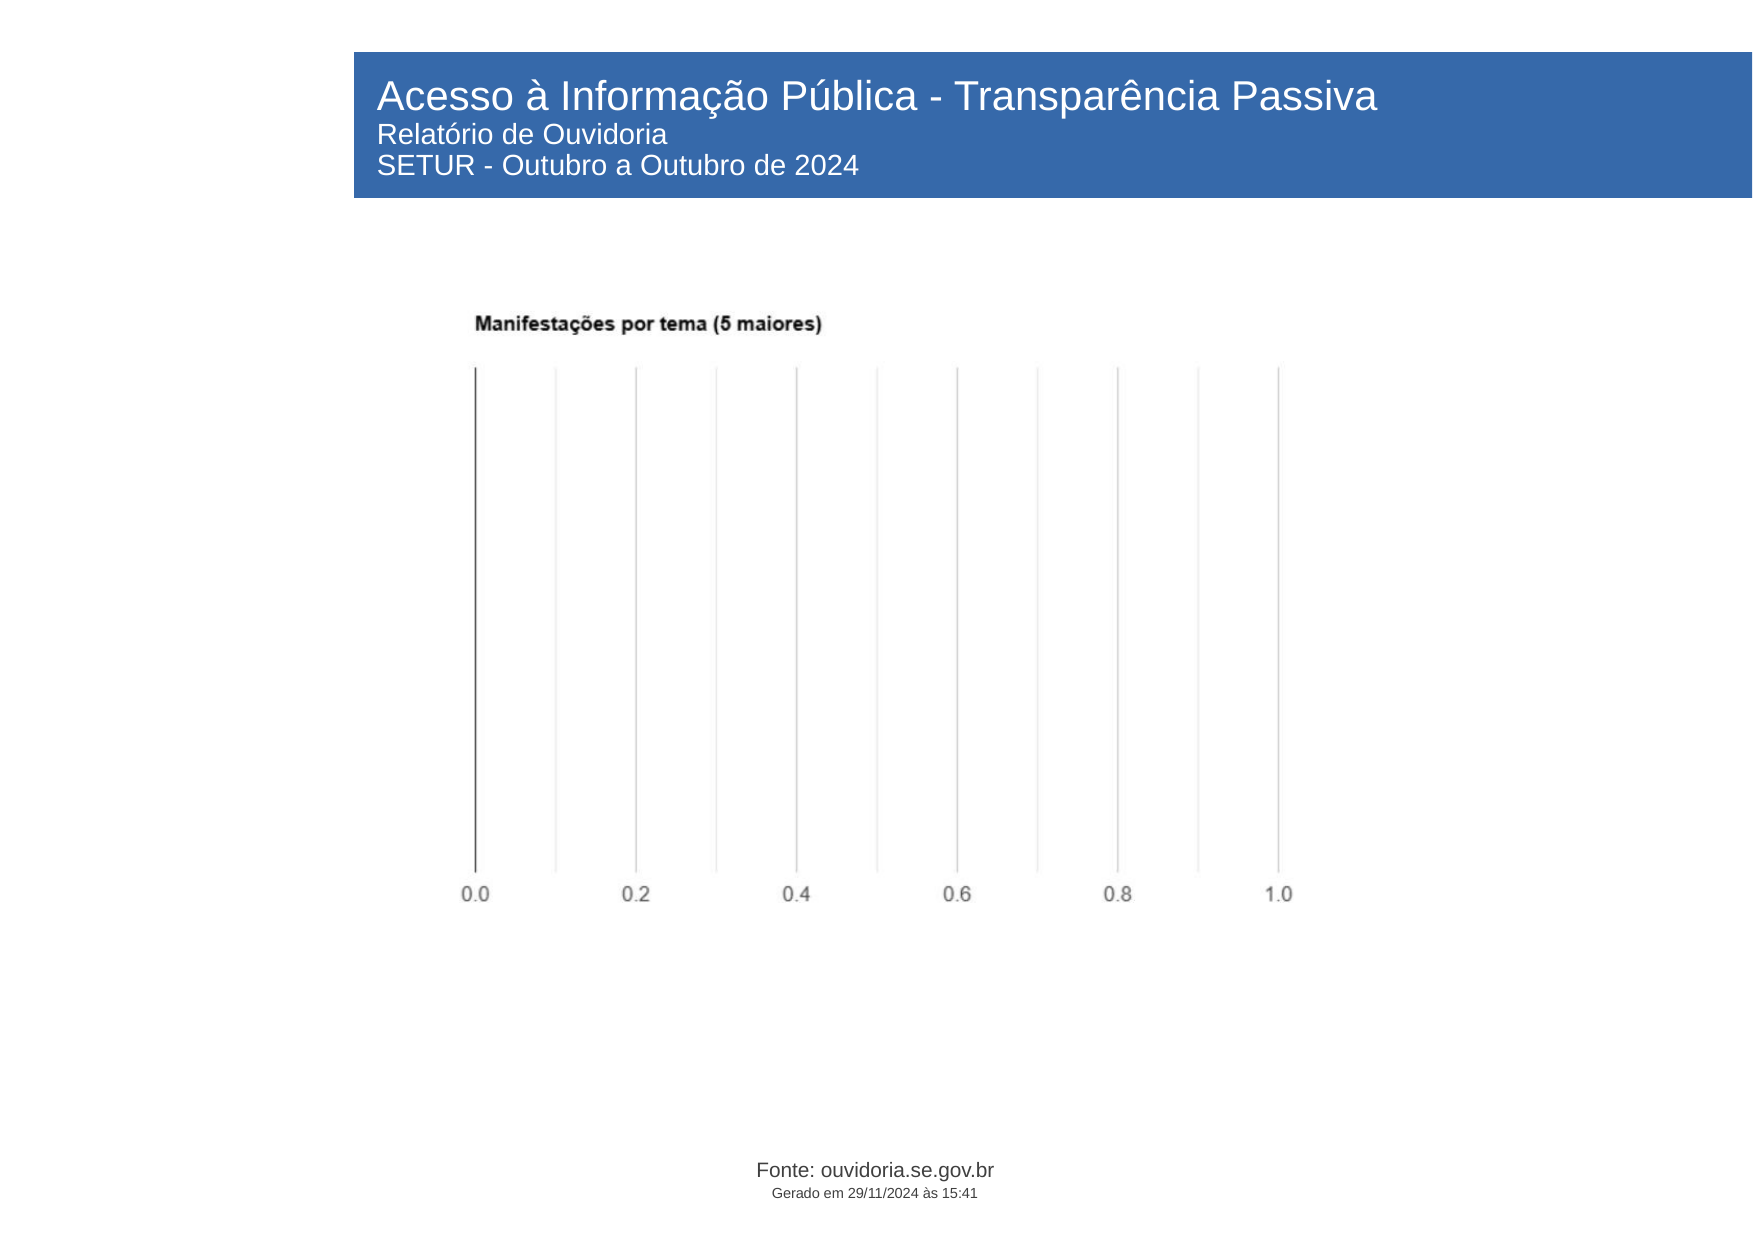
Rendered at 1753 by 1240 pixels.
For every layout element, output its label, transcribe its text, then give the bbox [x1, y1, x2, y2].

text_box Acesso à Informação Pública - Transparência Passiva Relatório de Ouvidoria SETUR - Outubro a Outubro de 2024 [376, 72, 1403, 186]
text_box Fonte: ouvidoria.se.gov.br Gerado em 29/11/2024 às 15:41 [756, 1158, 1023, 1208]
text_box [354, 52, 1752, 198]
text_box [227, 211, 1527, 1028]
